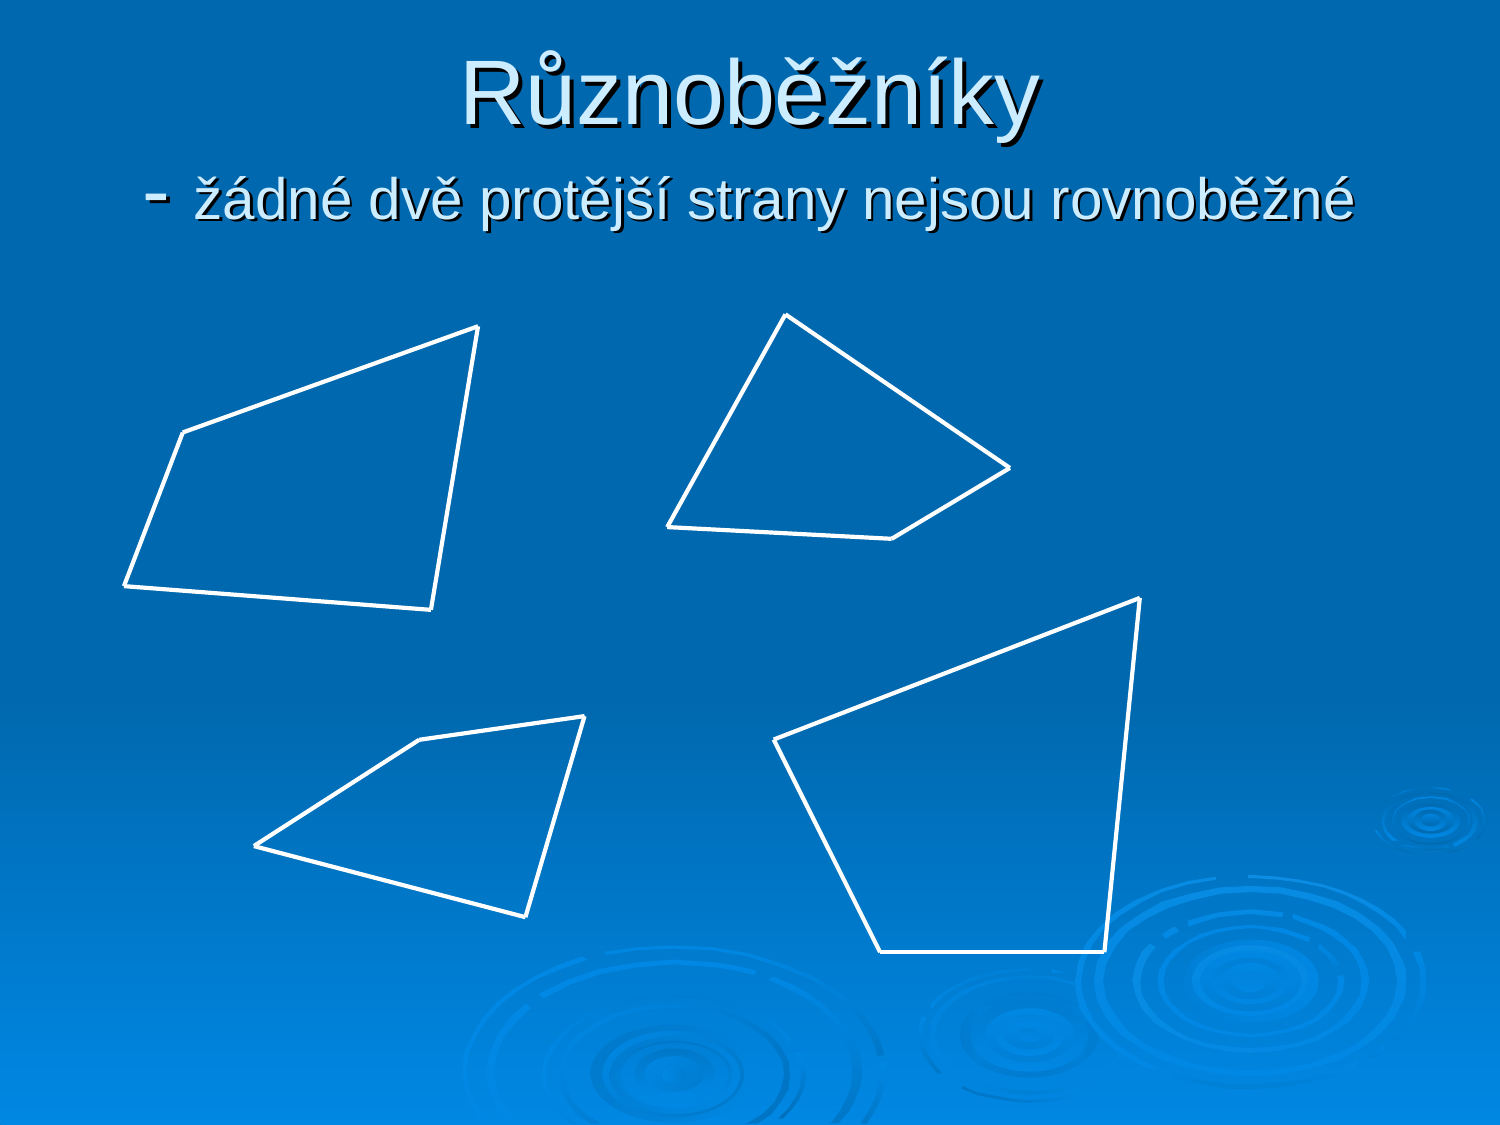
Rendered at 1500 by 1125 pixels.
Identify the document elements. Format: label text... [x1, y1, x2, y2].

title Různoběžníky - žádné dvě protější strany nejsou rovnoběžné [75, 26, 1426, 252]
